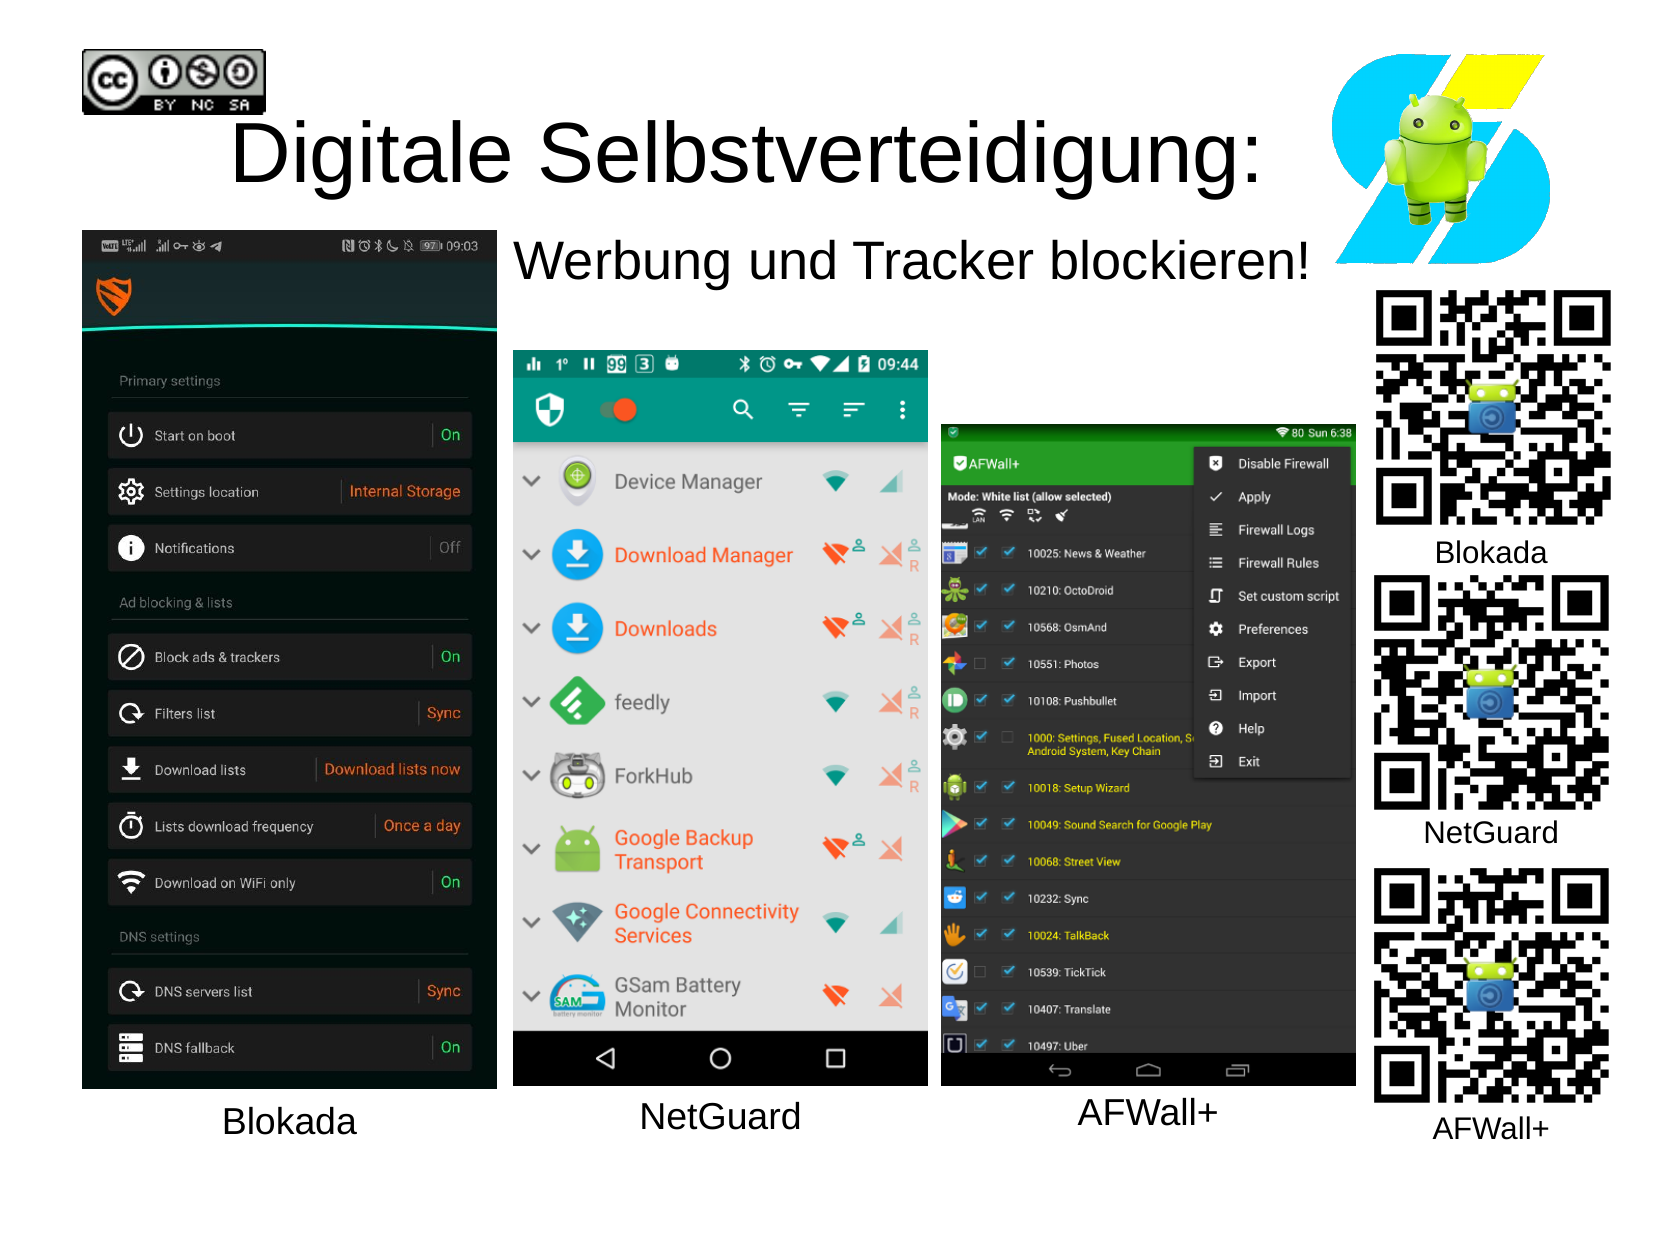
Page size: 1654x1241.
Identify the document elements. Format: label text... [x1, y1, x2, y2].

picture [1373, 574, 1610, 811]
picture [941, 424, 1356, 1086]
picture [1373, 867, 1610, 1104]
title Digitale Selbstverteidigung: [82, 49, 1560, 231]
picture [82, 230, 497, 1089]
picture [1375, 289, 1612, 526]
list Werbung und Tracker blockieren! [82, 231, 1571, 1205]
picture [513, 350, 928, 1086]
